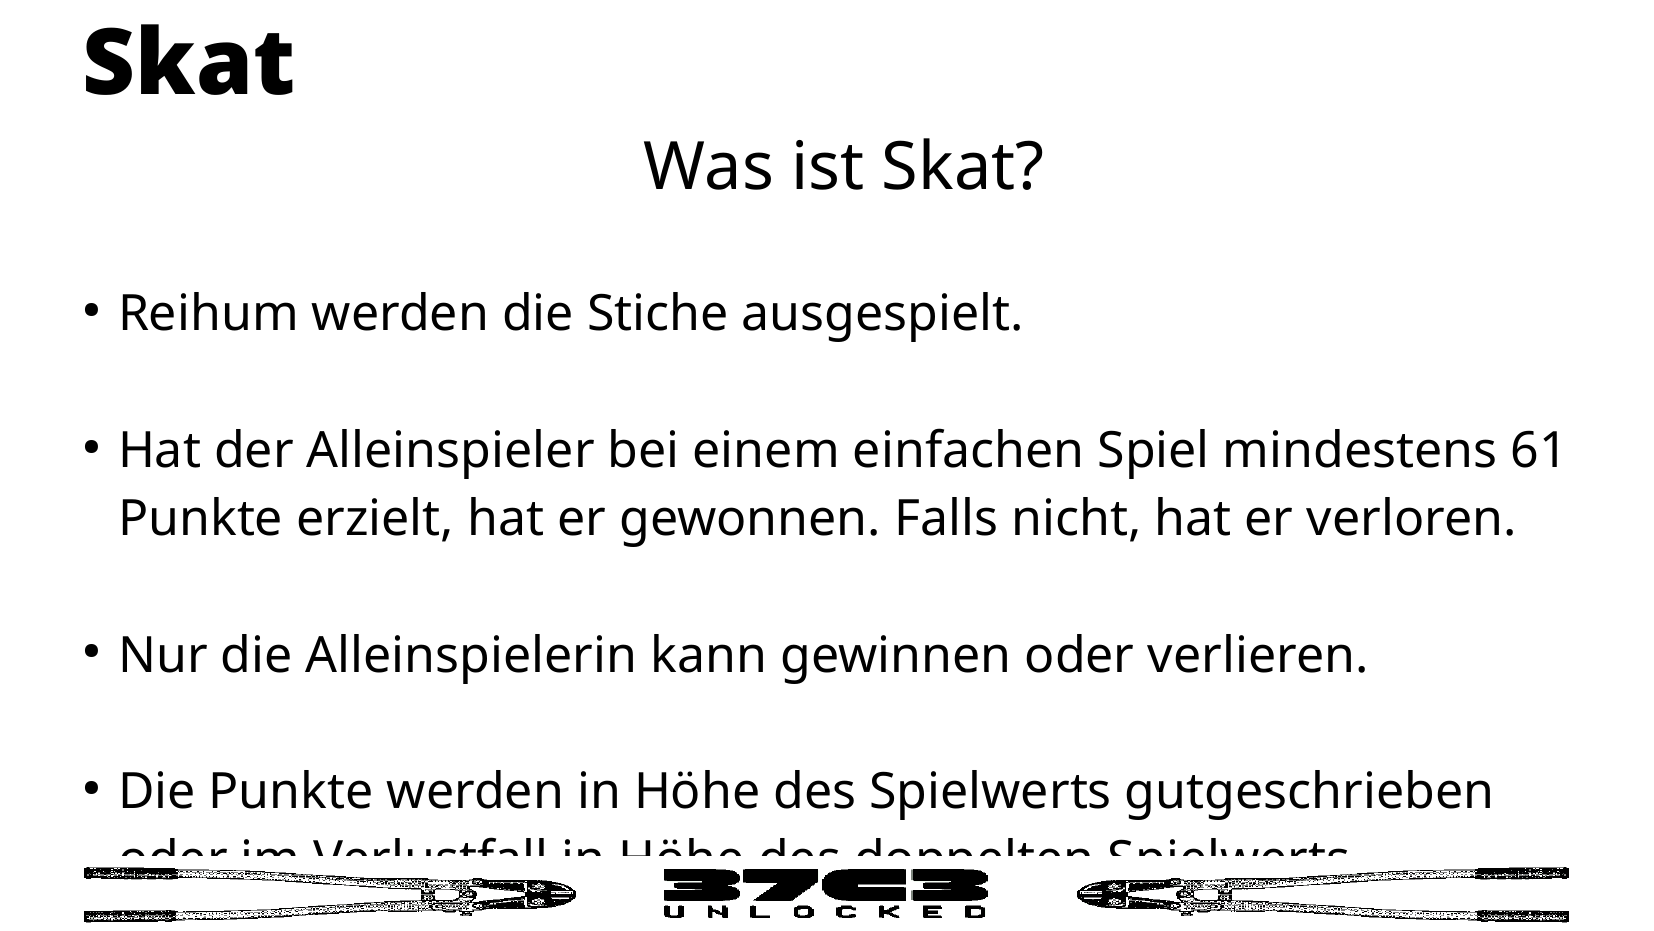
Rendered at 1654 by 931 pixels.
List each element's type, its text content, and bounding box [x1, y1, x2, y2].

subtitle Was ist Skat? Reihum werden die Stiche ausgespielt. Hat der Alleinspieler bei einem einfachen Spiel mindestens 61 Punkte erzielt, hat er gewonnen. Falls nicht, hat er verloren. Nur die Alleinspielerin kann gewinnen oder verlieren. Die Punkte werden in Höhe des Spielwerts gutgeschrieben oder im Verlustfall in Höhe des doppelten Spielwerts abgezogen. [82, 118, 1571, 856]
picture [0, 856, 1654, 931]
title Skat [82, 0, 1571, 118]
